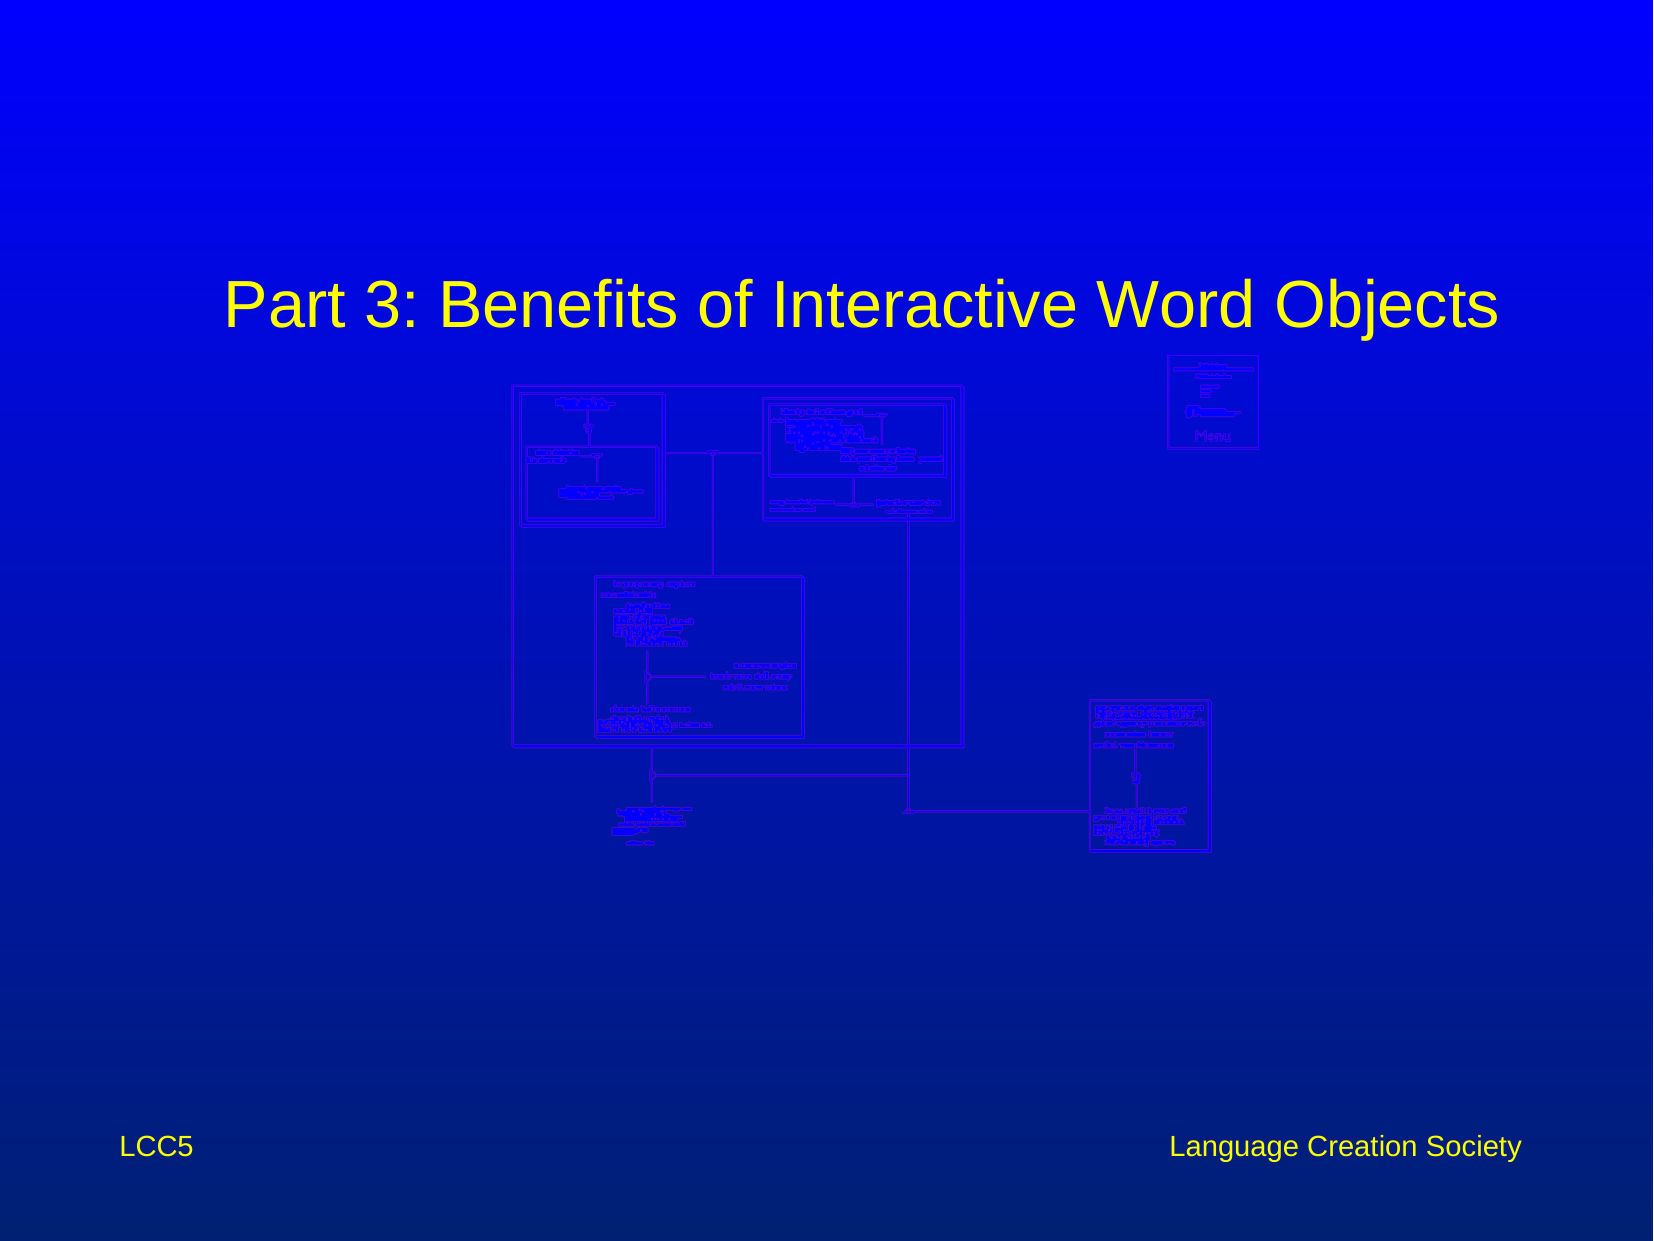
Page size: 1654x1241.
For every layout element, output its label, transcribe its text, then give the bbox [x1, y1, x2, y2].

list Part 3: Benefits of Interactive Word Objects [121, 266, 1534, 1121]
